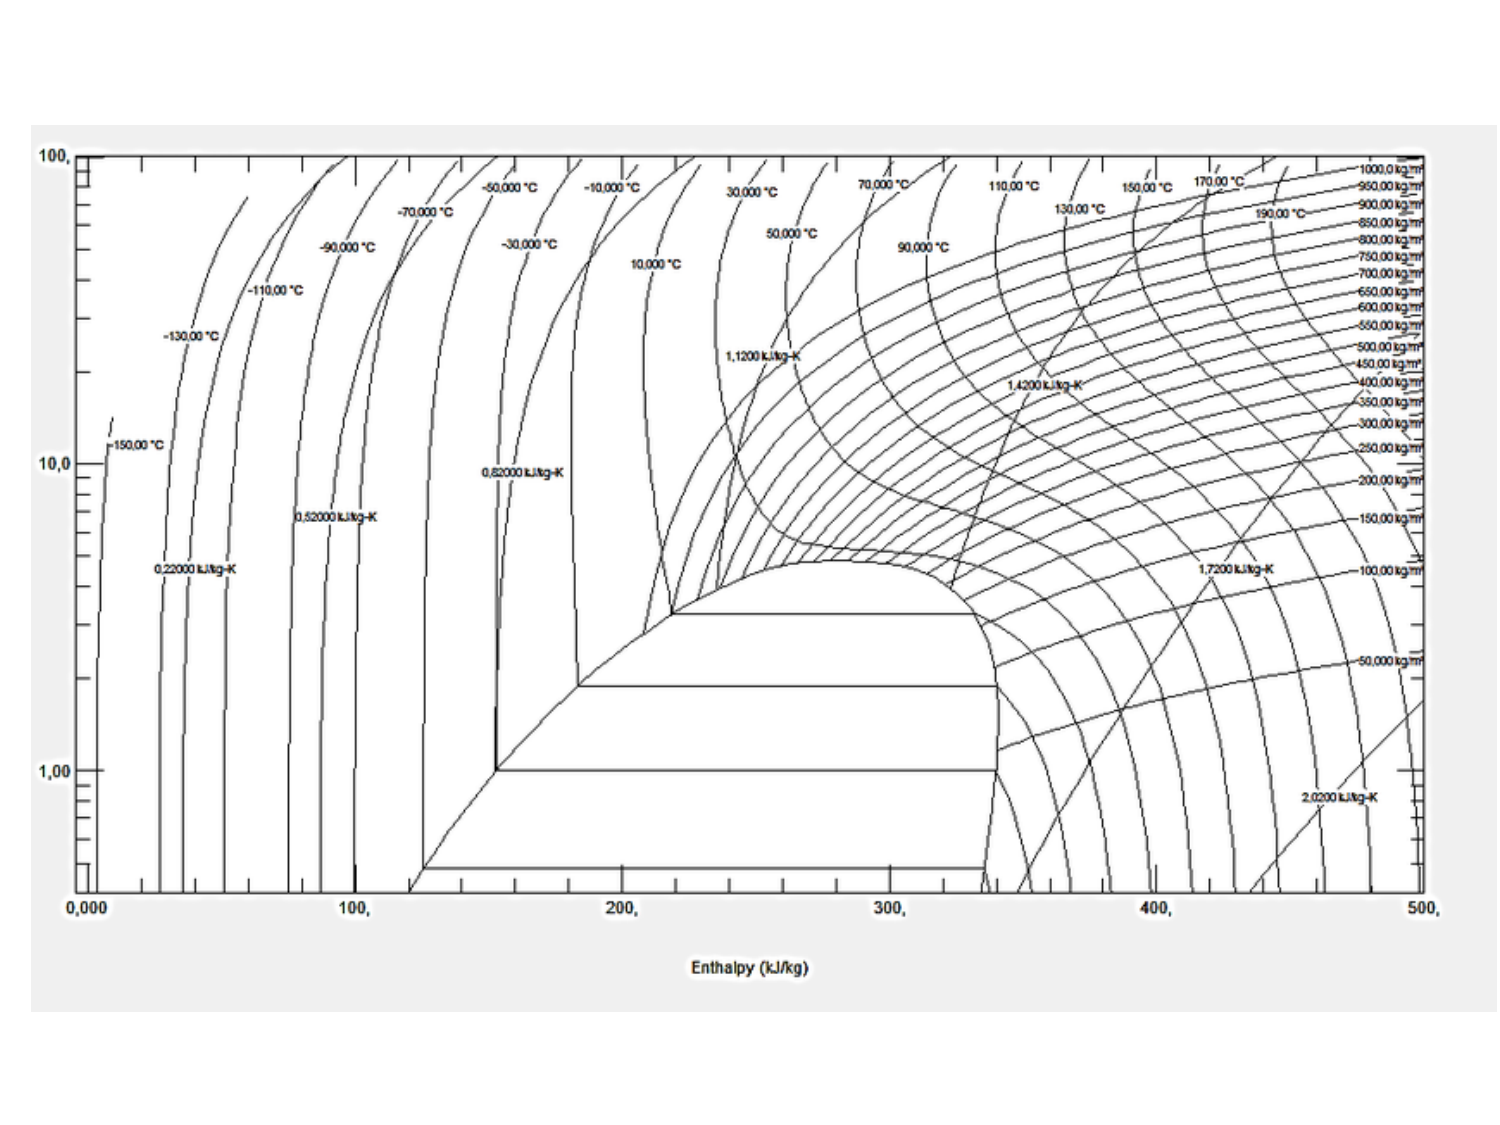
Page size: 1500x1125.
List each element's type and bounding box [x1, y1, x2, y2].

picture [31, 125, 1497, 1012]
